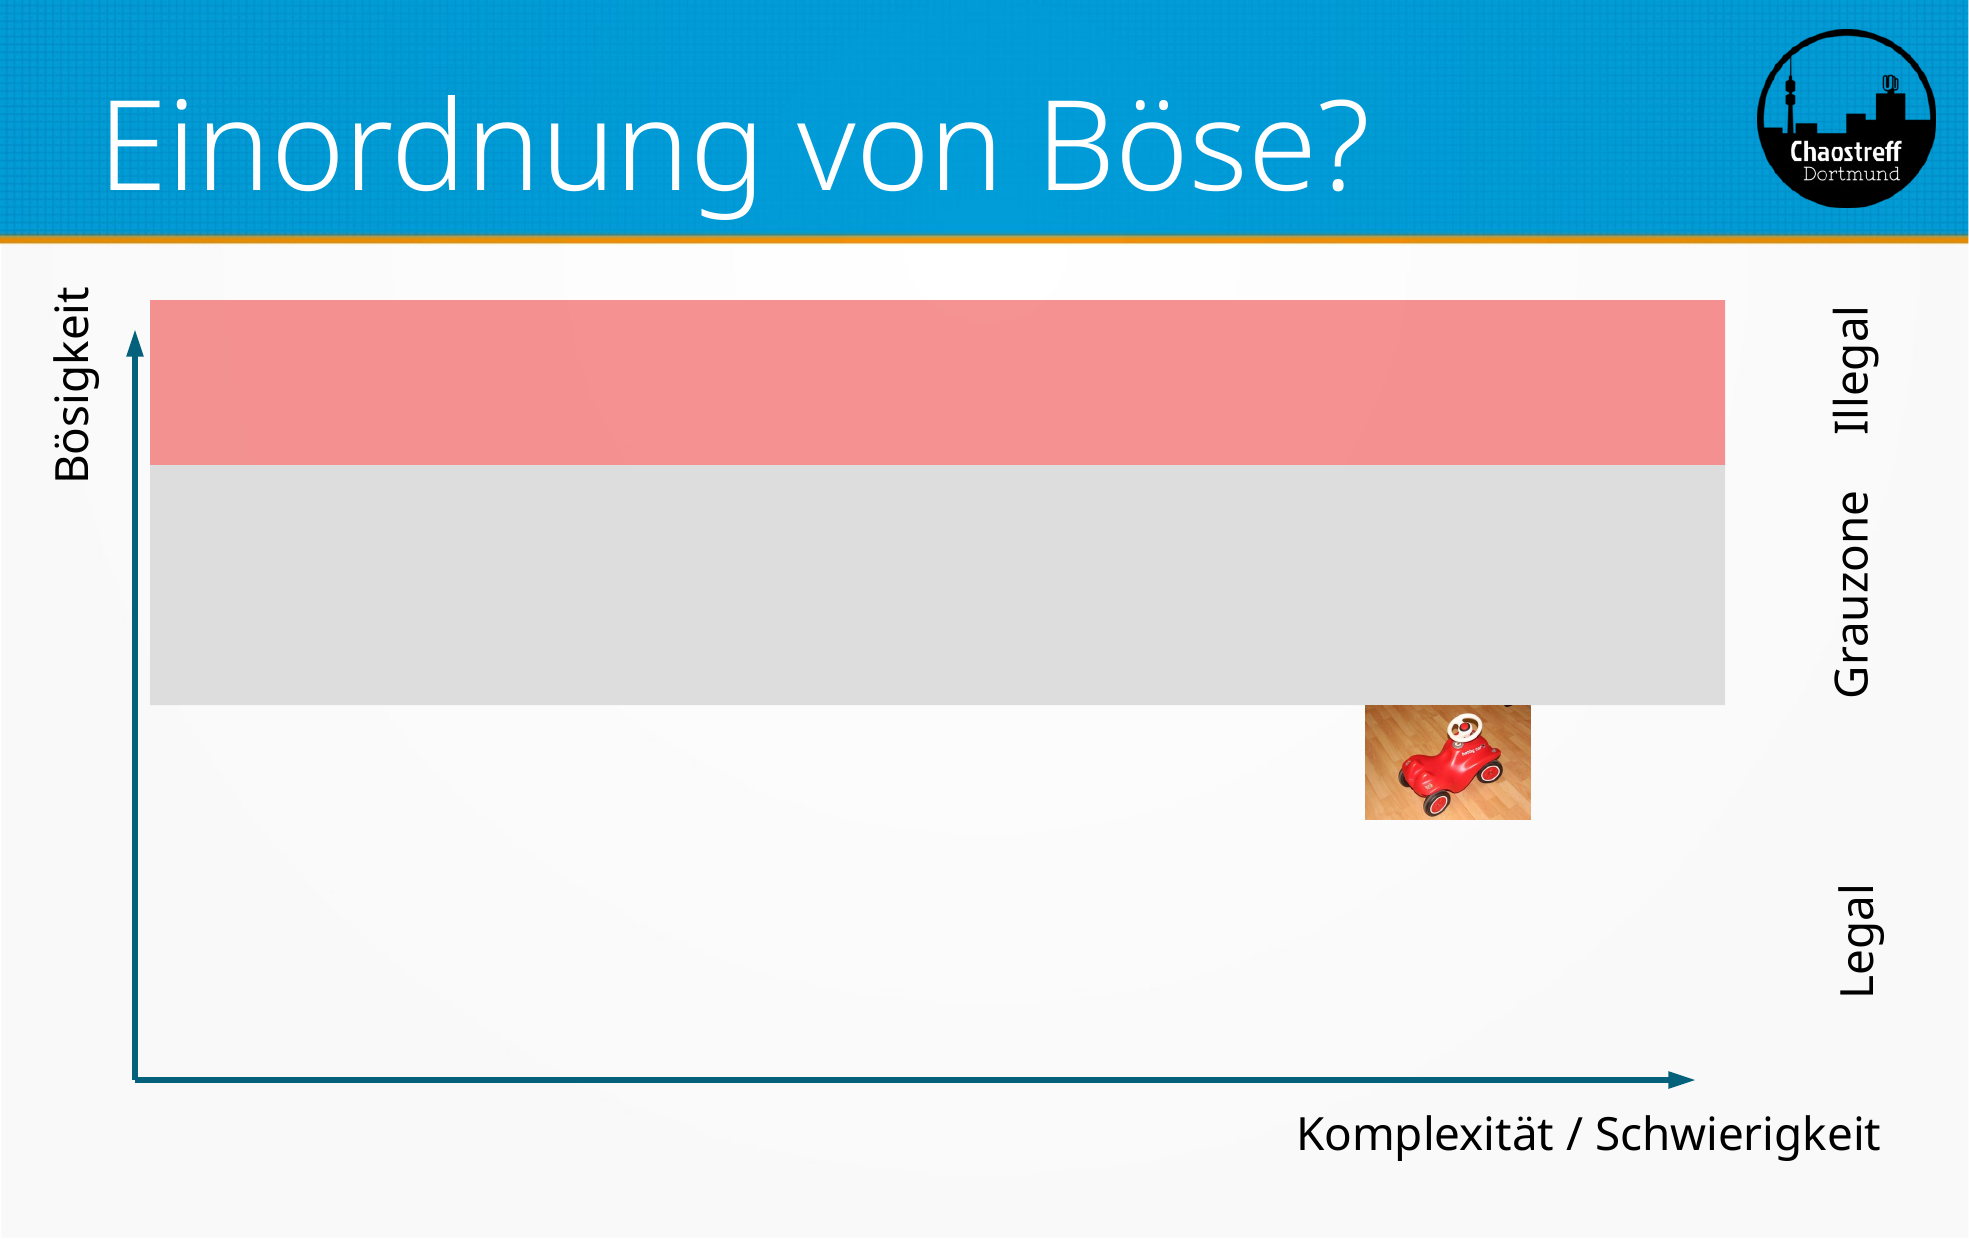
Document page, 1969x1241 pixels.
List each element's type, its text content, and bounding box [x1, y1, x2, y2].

text_box Illegal [1815, 292, 1885, 442]
text_box [150, 300, 1726, 706]
text_box Grauzone [1815, 472, 1885, 706]
picture [0, 233, 1969, 1241]
text_box Bösigkeit [35, 270, 106, 491]
text_box Legal [1796, 831, 1915, 1006]
picture [1870, 34, 1935, 204]
text_box Komplexität / Schwierigkeit [1290, 1097, 1933, 1168]
title Einordnung von Böse? [98, 19, 1870, 227]
